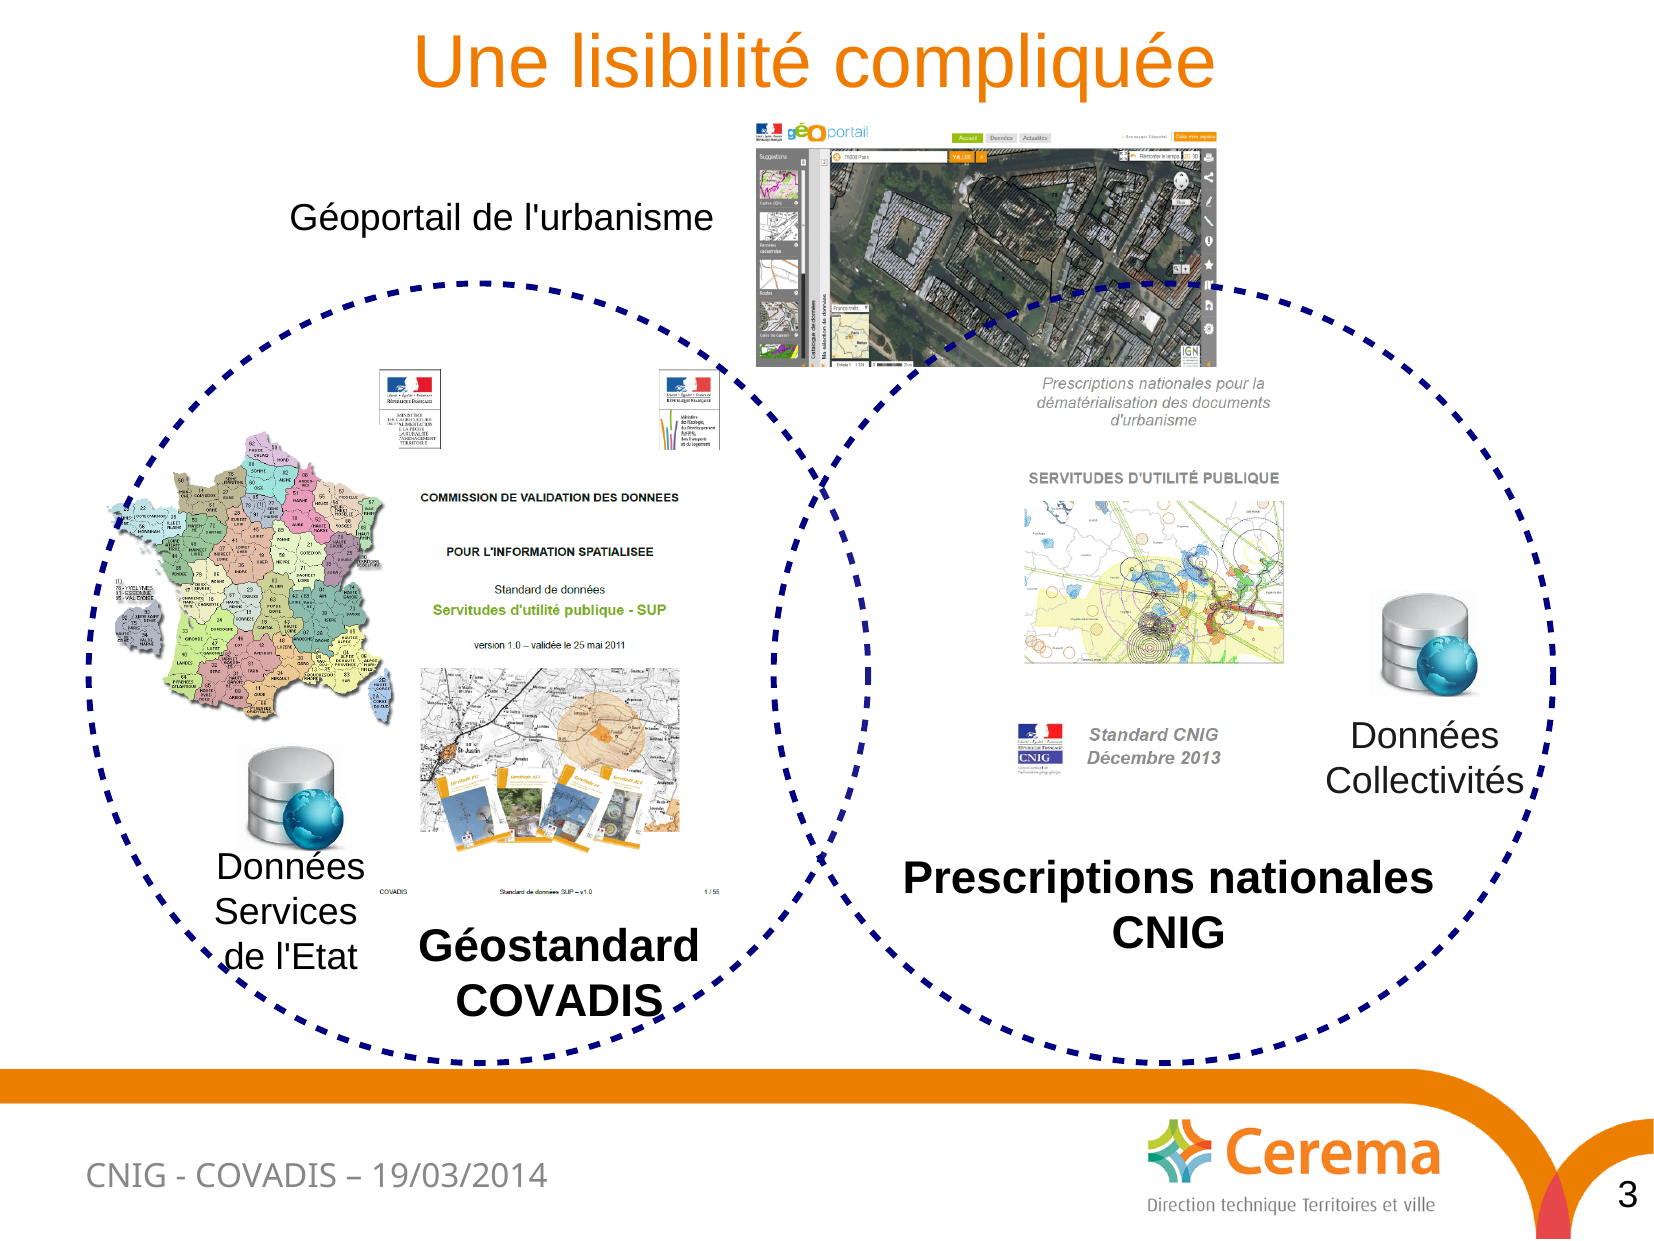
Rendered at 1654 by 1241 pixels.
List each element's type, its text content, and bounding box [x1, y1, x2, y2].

text_box [909, 969, 1418, 1064]
text_box Géostandard COVADIS [400, 905, 719, 1036]
picture [686, 342, 754, 396]
picture [755, 116, 1217, 367]
text_box Géoportail de l'urbanisme [271, 182, 733, 249]
picture [236, 743, 346, 851]
text_box Prescriptions nationales CNIG [884, 837, 1453, 969]
picture [0, 1069, 1654, 1239]
title Une lisibilité compliquée [70, 11, 1560, 105]
picture [100, 425, 177, 575]
text_box [88, 283, 1554, 1064]
